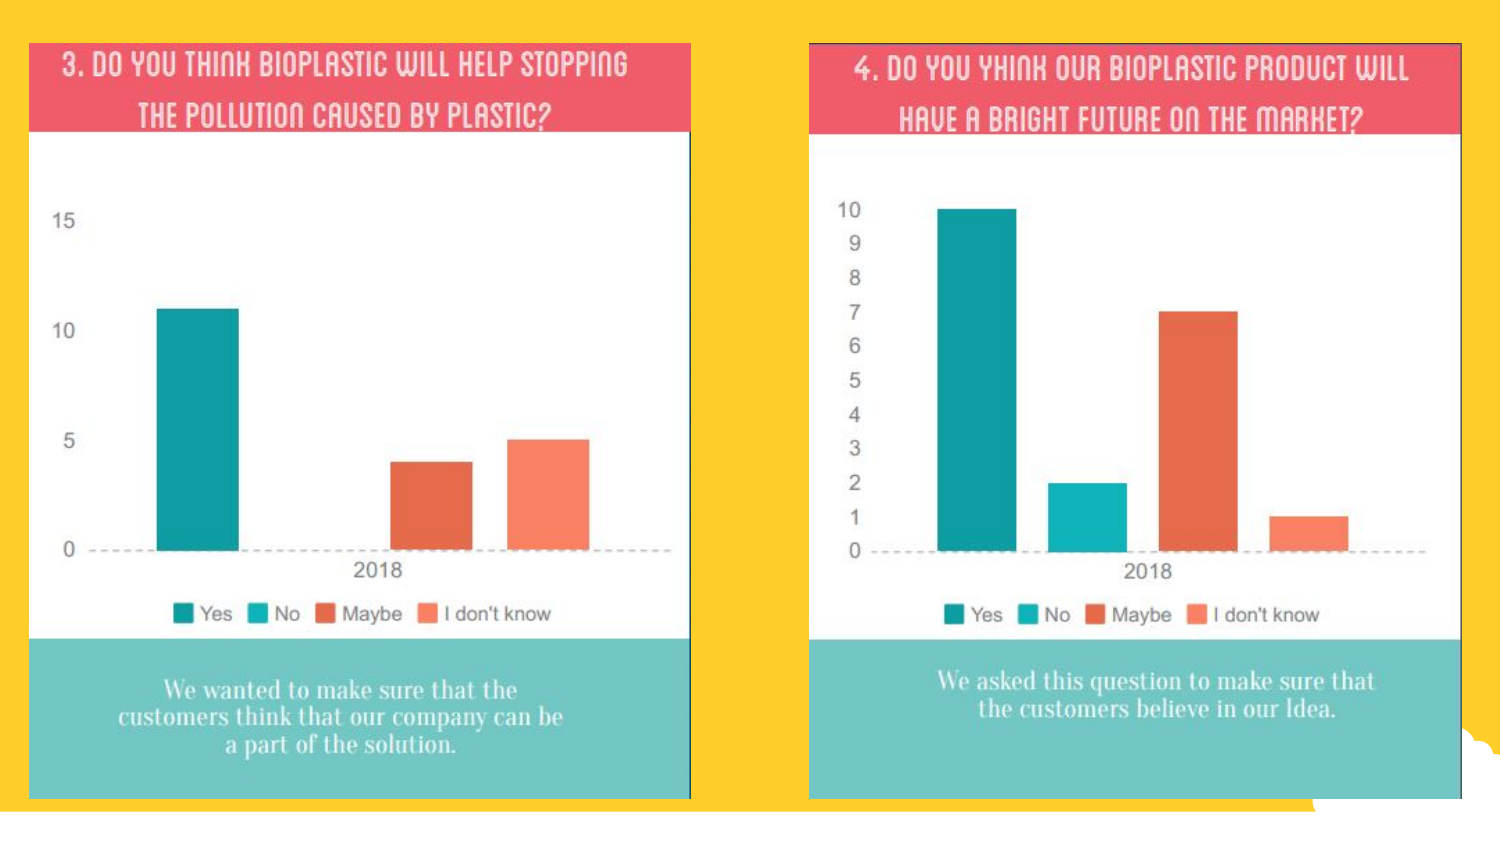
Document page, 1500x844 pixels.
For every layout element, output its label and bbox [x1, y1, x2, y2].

picture [29, 43, 691, 799]
picture [809, 43, 1462, 799]
